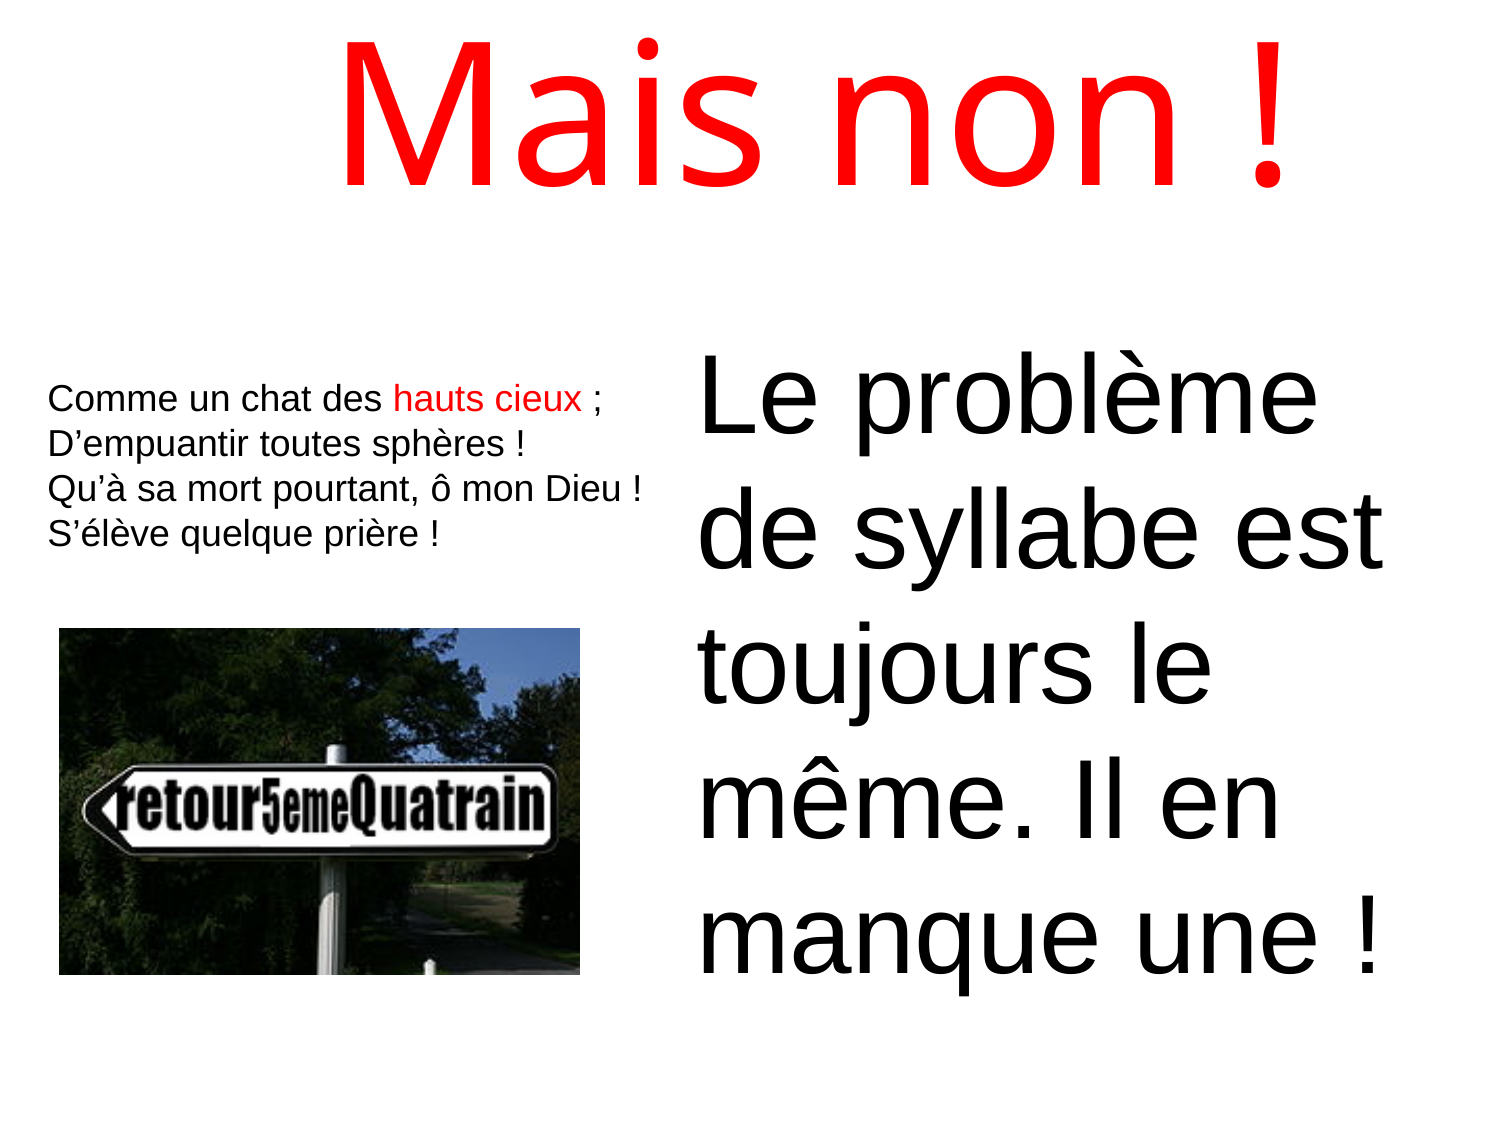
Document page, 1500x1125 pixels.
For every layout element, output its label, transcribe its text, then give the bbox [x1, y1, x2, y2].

text_box Mais non ! [118, 0, 1500, 233]
text_box Comme un chat des hauts cieux ; D’empuantir toutes sphères ! Qu’à sa mort pourtant, ô mon Dieu ! S’élève quelque prière ! [32, 366, 681, 562]
text_box Le problème de syllabe est toujours le même. Il en manque une ! [681, 313, 1479, 1004]
picture [59, 628, 580, 975]
